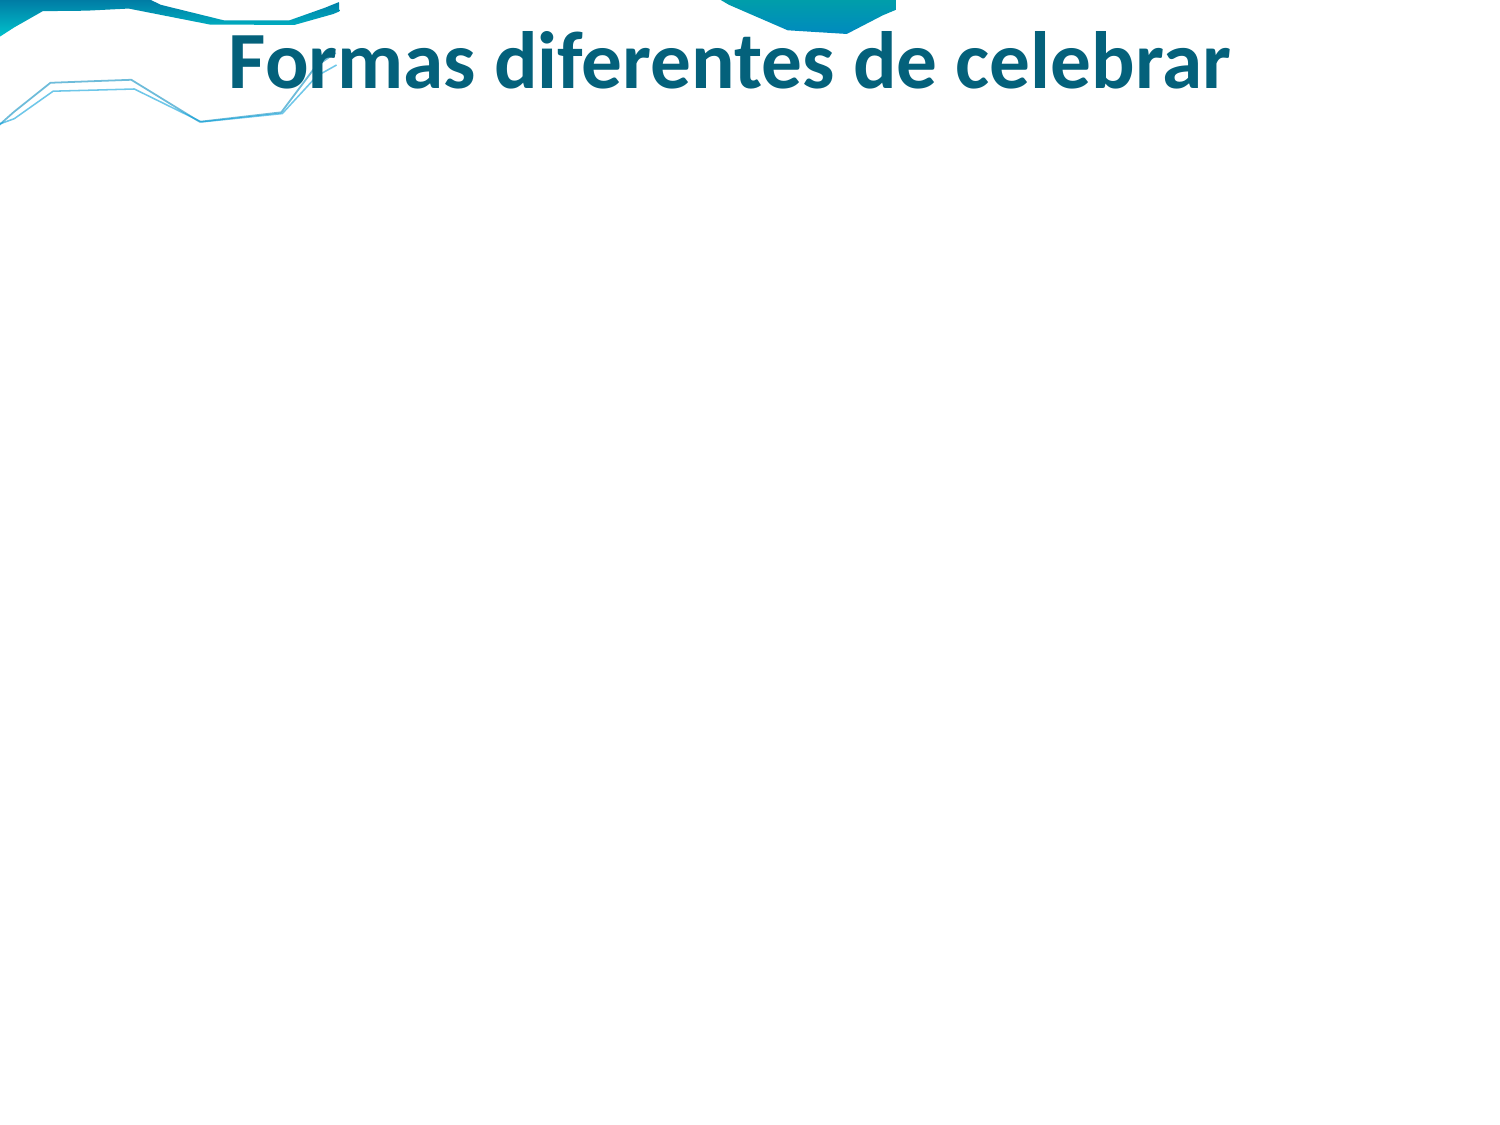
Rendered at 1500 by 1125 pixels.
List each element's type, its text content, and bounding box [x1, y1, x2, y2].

title Formas diferentes de celebrar [214, 0, 1445, 188]
